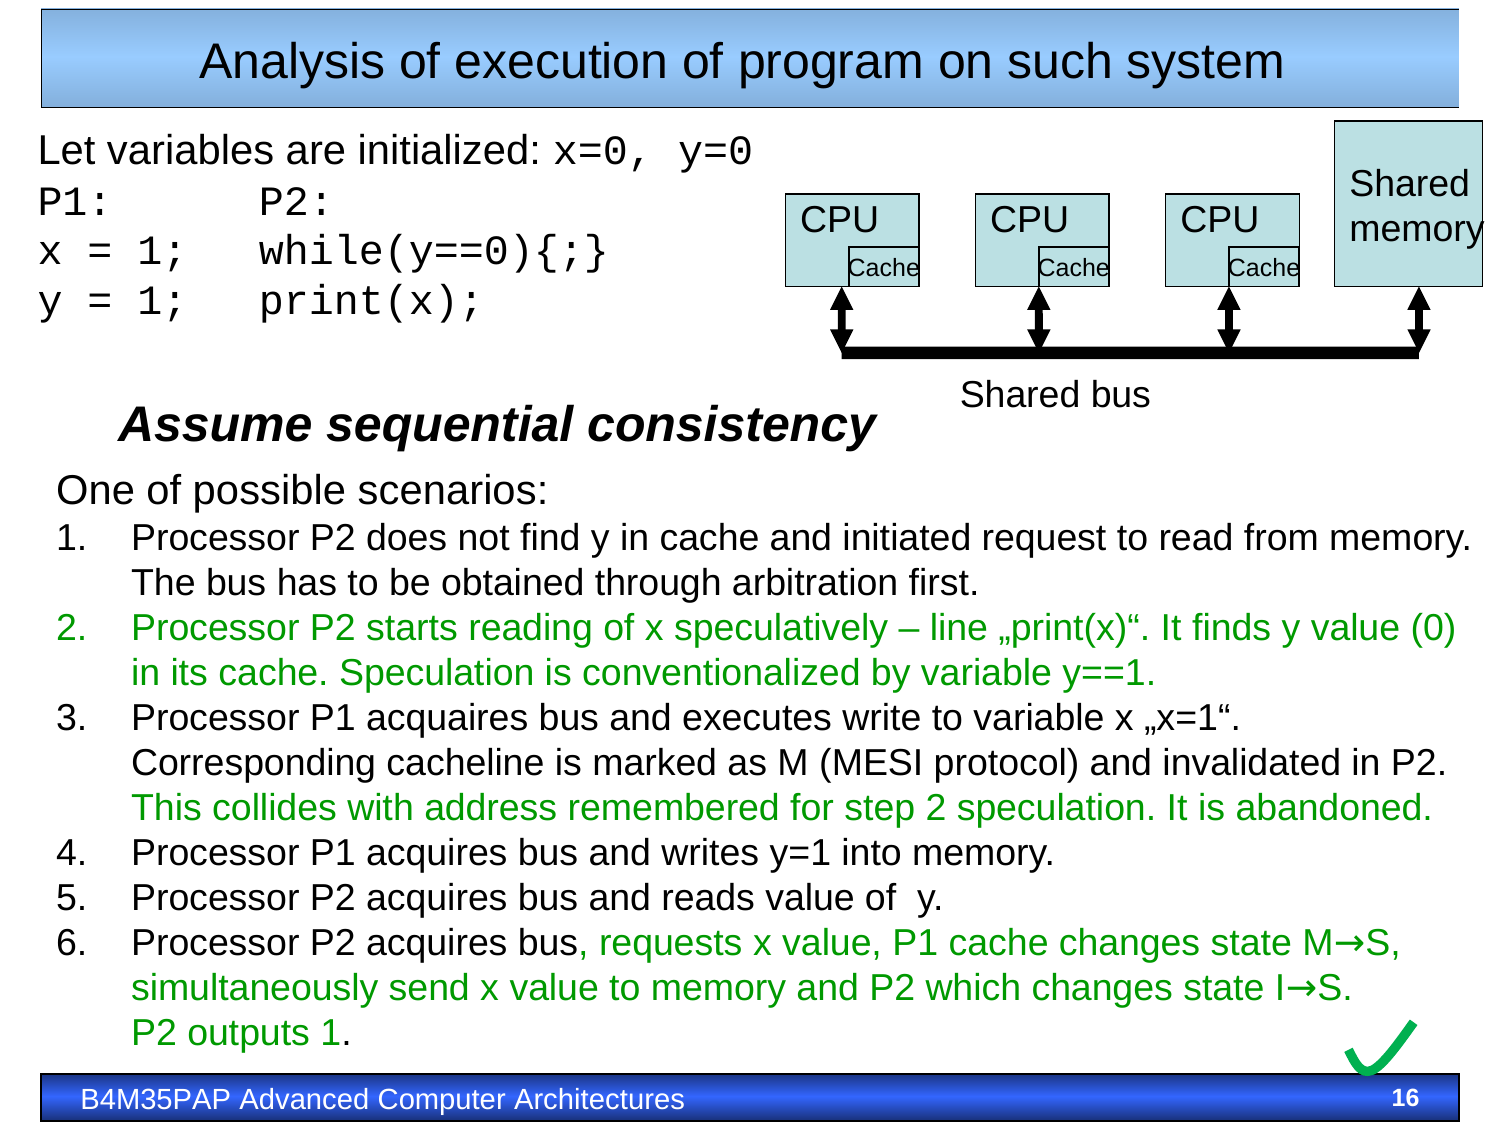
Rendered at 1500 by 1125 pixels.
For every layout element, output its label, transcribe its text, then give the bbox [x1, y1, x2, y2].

text_box CPU [1043, 193, 1110, 246]
text_box Cache [1043, 246, 1110, 287]
text_box One of possible scenarios: Processor P2 does not find y in cache and initiated request to read from memory. The bus has to be obtained through arbitration first. Processor P2 starts reading of x speculatively – line „print(x)“. It finds y value (0) in its cache. Speculation is conventionalized by variable y==1. Processor P1 acquaires bus and executes write to variable x „x=1“. Corresponding cacheline is marked as M (MESI protocol) and invalidated in P2. This collides with address remembered for step 2 speculation. It is abandoned. Processor P1 acquires bus and writes y=1 into memory. Processor P2 acquires bus and reads value of y. Processor P2 acquires bus, requests x value, P1 cache changes state M→S, simultaneously send x value to memory and P2 which changes state I→S. P2 outputs 1. [41, 455, 1500, 1061]
text_box Shared bus [945, 363, 1166, 423]
title Analysis of execution of program on such system [41, 8, 1459, 108]
text_box Shared memory [1334, 120, 1483, 287]
text_box CPU [1165, 193, 1300, 287]
text_box Cache [1228, 246, 1300, 287]
text_box Let variables are initialized: x=0, y=0 P1: P2: x = 1; while(y==0){;} y = 1; print(x); [22, 115, 1043, 331]
text_box Assume sequential consistency [103, 384, 906, 459]
